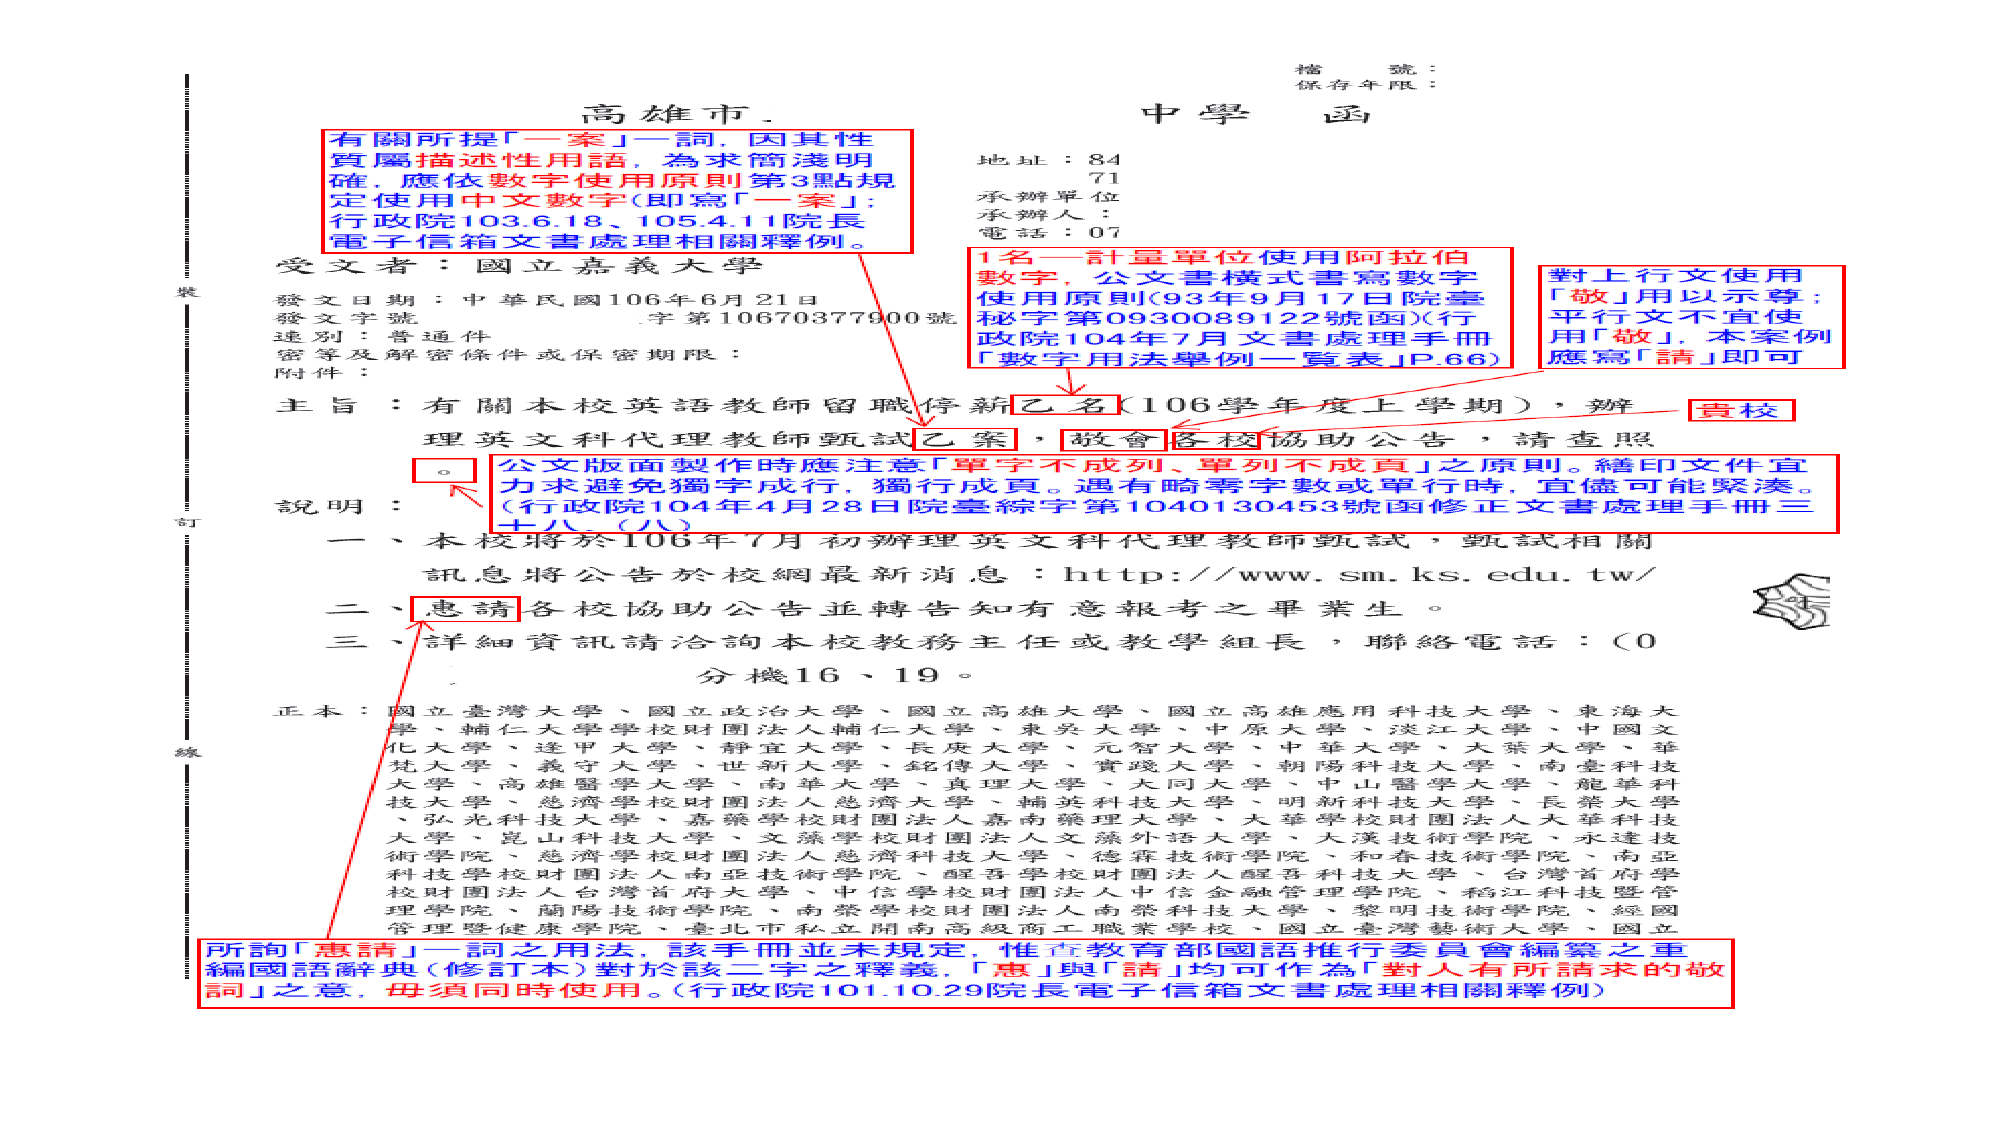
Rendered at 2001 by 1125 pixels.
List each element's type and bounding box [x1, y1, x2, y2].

picture [137, 59, 1863, 1014]
